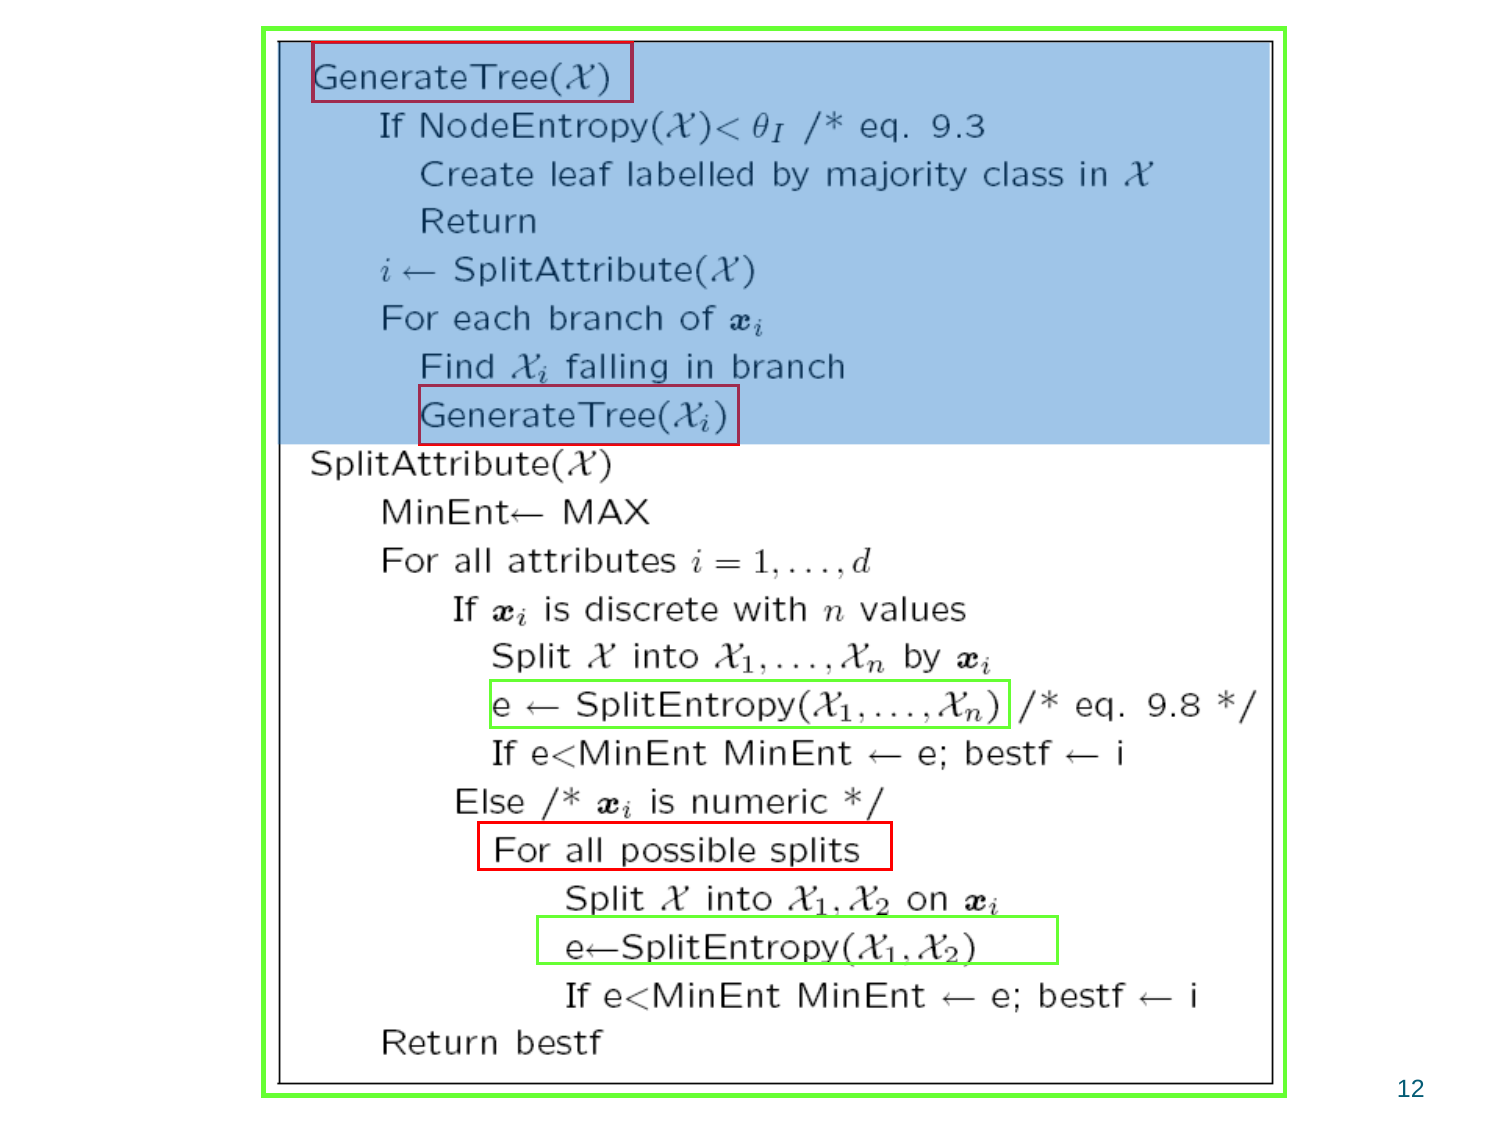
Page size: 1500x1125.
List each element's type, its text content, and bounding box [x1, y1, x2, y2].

text_box <number> [1299, 1042, 1426, 1103]
text_box [277, 42, 1270, 445]
picture [265, 31, 1283, 1094]
